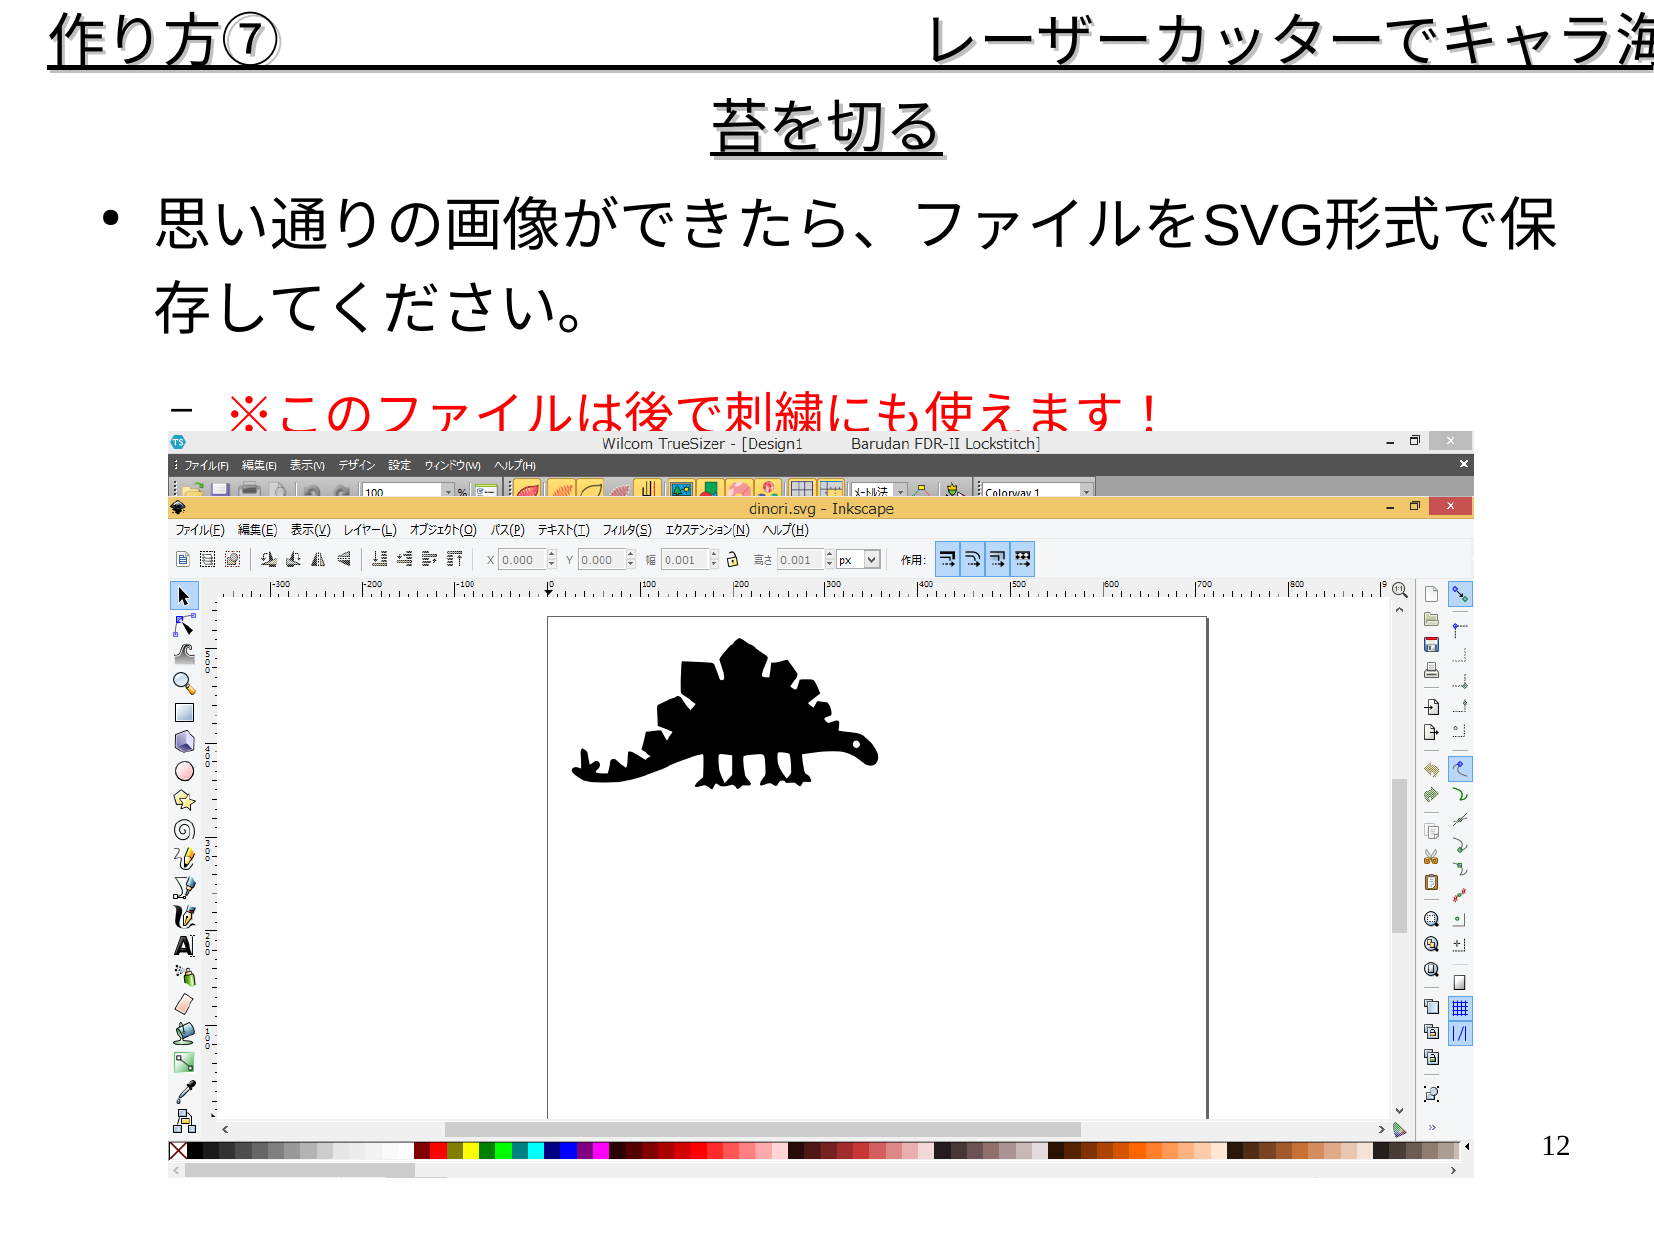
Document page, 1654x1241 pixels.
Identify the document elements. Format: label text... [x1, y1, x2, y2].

list 思い通りの画像ができたら、ファイルをSVG形式で保存してください。 ※このファイルは後で刺繍にも使えます！ [82, 178, 1571, 897]
title 作り方⑦ レーザーカッターでキャラ海苔を切る [0, 0, 1654, 178]
picture [168, 431, 1474, 1179]
